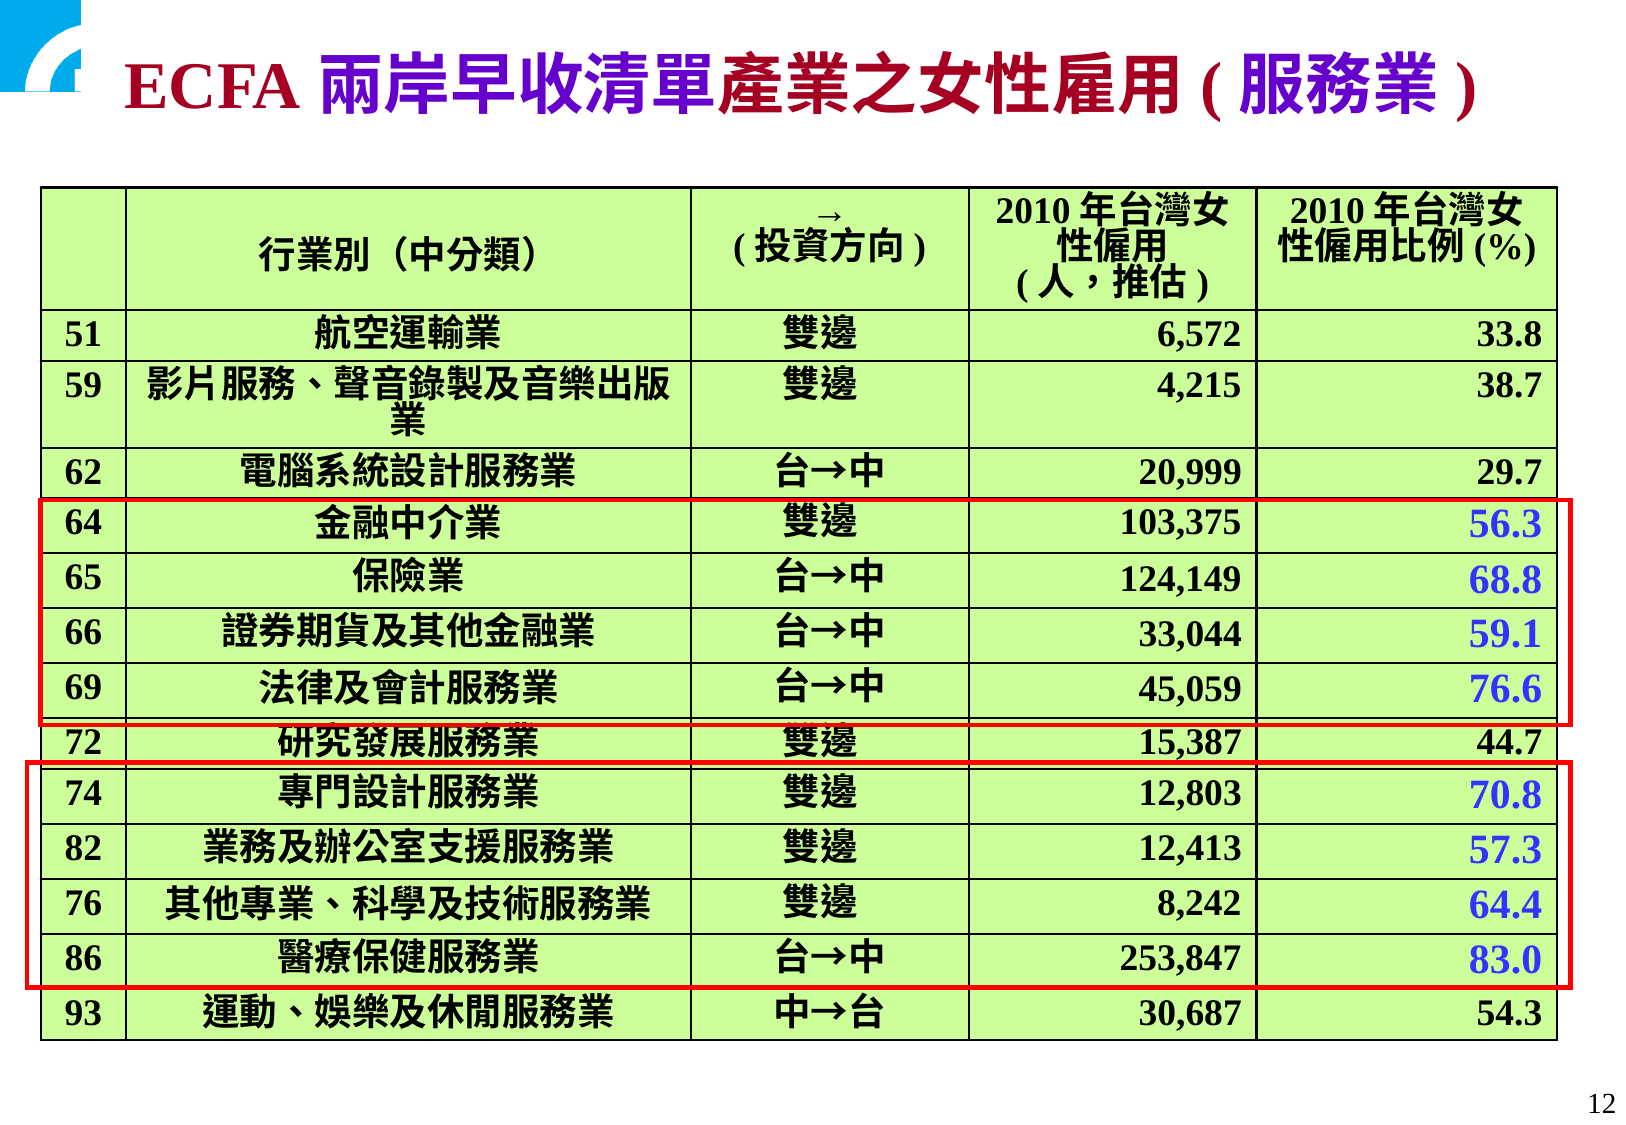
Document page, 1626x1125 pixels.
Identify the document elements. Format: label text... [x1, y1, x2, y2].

text_box 72 [43, 719, 125, 723]
text_box 影片服務、聲音錄製及音樂出版業 [127, 362, 690, 447]
text_box 59 [42, 362, 125, 447]
text_box 2010年台灣女性僱用比例(%) [1258, 189, 1556, 309]
text_box 研究發展服務業 [363, 727, 377, 741]
text_box 業務及辦公室支援服務業 [127, 825, 690, 878]
text_box 64.4 [1258, 880, 1556, 933]
text_box 65 [43, 554, 125, 607]
text_box 103,375 [970, 502, 1255, 552]
text_box 76.6 [1258, 664, 1556, 717]
text_box 68.8 [1258, 554, 1556, 607]
text_box 29.7 [1258, 449, 1556, 497]
text_box 74 [42, 770, 125, 823]
text_box 金融中介業 [127, 502, 690, 552]
text_box 62 [42, 449, 125, 497]
title ECFA兩岸早收清單產業之女性雇用(服務業) [81, 0, 1544, 150]
text_box 8,242 [970, 880, 1255, 933]
text_box 台→中 [692, 664, 968, 717]
text_box 20,999 [970, 449, 1255, 497]
text_box 57.3 [1258, 825, 1556, 878]
text_box 台→中 [692, 554, 968, 607]
text_box 12,803 [970, 770, 1255, 823]
text_box 33,044 [970, 609, 1255, 662]
text_box 保險業 [127, 554, 690, 607]
text_box 雙邊 [692, 825, 968, 878]
text_box 44.7 [1258, 719, 1556, 723]
text_box 雙邊 [692, 502, 968, 552]
text_box 航空運輸業 [127, 311, 690, 360]
text_box 64 [43, 502, 125, 552]
text_box 86 [42, 935, 125, 985]
text_box 44.7 [1258, 727, 1556, 760]
text_box 雙邊 [692, 770, 968, 823]
text_box 雙邊 [692, 880, 968, 933]
text_box 專門設計服務業 [127, 770, 690, 823]
text_box 59.1 [1258, 609, 1556, 662]
text_box 6,572 [970, 311, 1255, 360]
text_box 66 [43, 609, 125, 662]
text_box 70.8 [1258, 770, 1556, 823]
text_box → (投資方向) [692, 189, 968, 309]
text_box 124,149 [970, 554, 1255, 607]
text_box 行業別（中分類） [127, 189, 690, 309]
text_box 醫療保健服務業 [127, 935, 690, 985]
text_box 72 [42, 727, 125, 760]
text_box 54.3 [1258, 990, 1556, 1039]
text_box 研究發展服務業 [127, 727, 690, 760]
picture [75, 70, 81, 92]
text_box 12,413 [970, 825, 1255, 878]
text_box 82 [42, 825, 125, 878]
text_box 法律及會計服務業 [127, 664, 690, 717]
text_box 76 [42, 880, 125, 933]
text_box 雙邊 [796, 502, 804, 510]
text_box 中→台 [692, 990, 968, 1039]
text_box 雙邊 [692, 362, 968, 447]
text_box 電腦系統設計服務業 [127, 449, 690, 497]
text_box 台→中 [692, 449, 968, 497]
text_box 台→中 [692, 609, 968, 662]
text_box 33.8 [1258, 311, 1556, 360]
text_box 雙邊 [692, 719, 968, 723]
text_box 30,687 [970, 990, 1255, 1039]
text_box 台→中 [692, 935, 968, 985]
text_box [42, 189, 125, 309]
text_box 93 [42, 990, 125, 1039]
text_box 2010年台灣女性僱用 (人，推估) [970, 189, 1255, 309]
text_box 其他專業、科學及技術服務業 [127, 880, 690, 933]
text_box 雙邊 [692, 311, 968, 360]
text_box 運動、娛樂及休閒服務業 [127, 990, 690, 1039]
text_box 69 [43, 664, 125, 717]
text_box 雙邊 [692, 727, 968, 760]
text_box 51 [42, 311, 125, 360]
text_box 83.0 [1258, 935, 1556, 985]
text_box 15,387 [970, 727, 1255, 760]
text_box 15,387 [970, 719, 1255, 723]
text_box 4,215 [970, 362, 1255, 447]
text_box 45,059 [970, 664, 1255, 717]
text_box 研究發展服務業 [127, 719, 690, 723]
text_box 證券期貨及其他金融業 [127, 609, 690, 662]
text_box 56.3 [1258, 502, 1556, 552]
text_box 38.7 [1258, 362, 1556, 447]
picture [26, 26, 81, 92]
text_box 253,847 [970, 935, 1255, 985]
